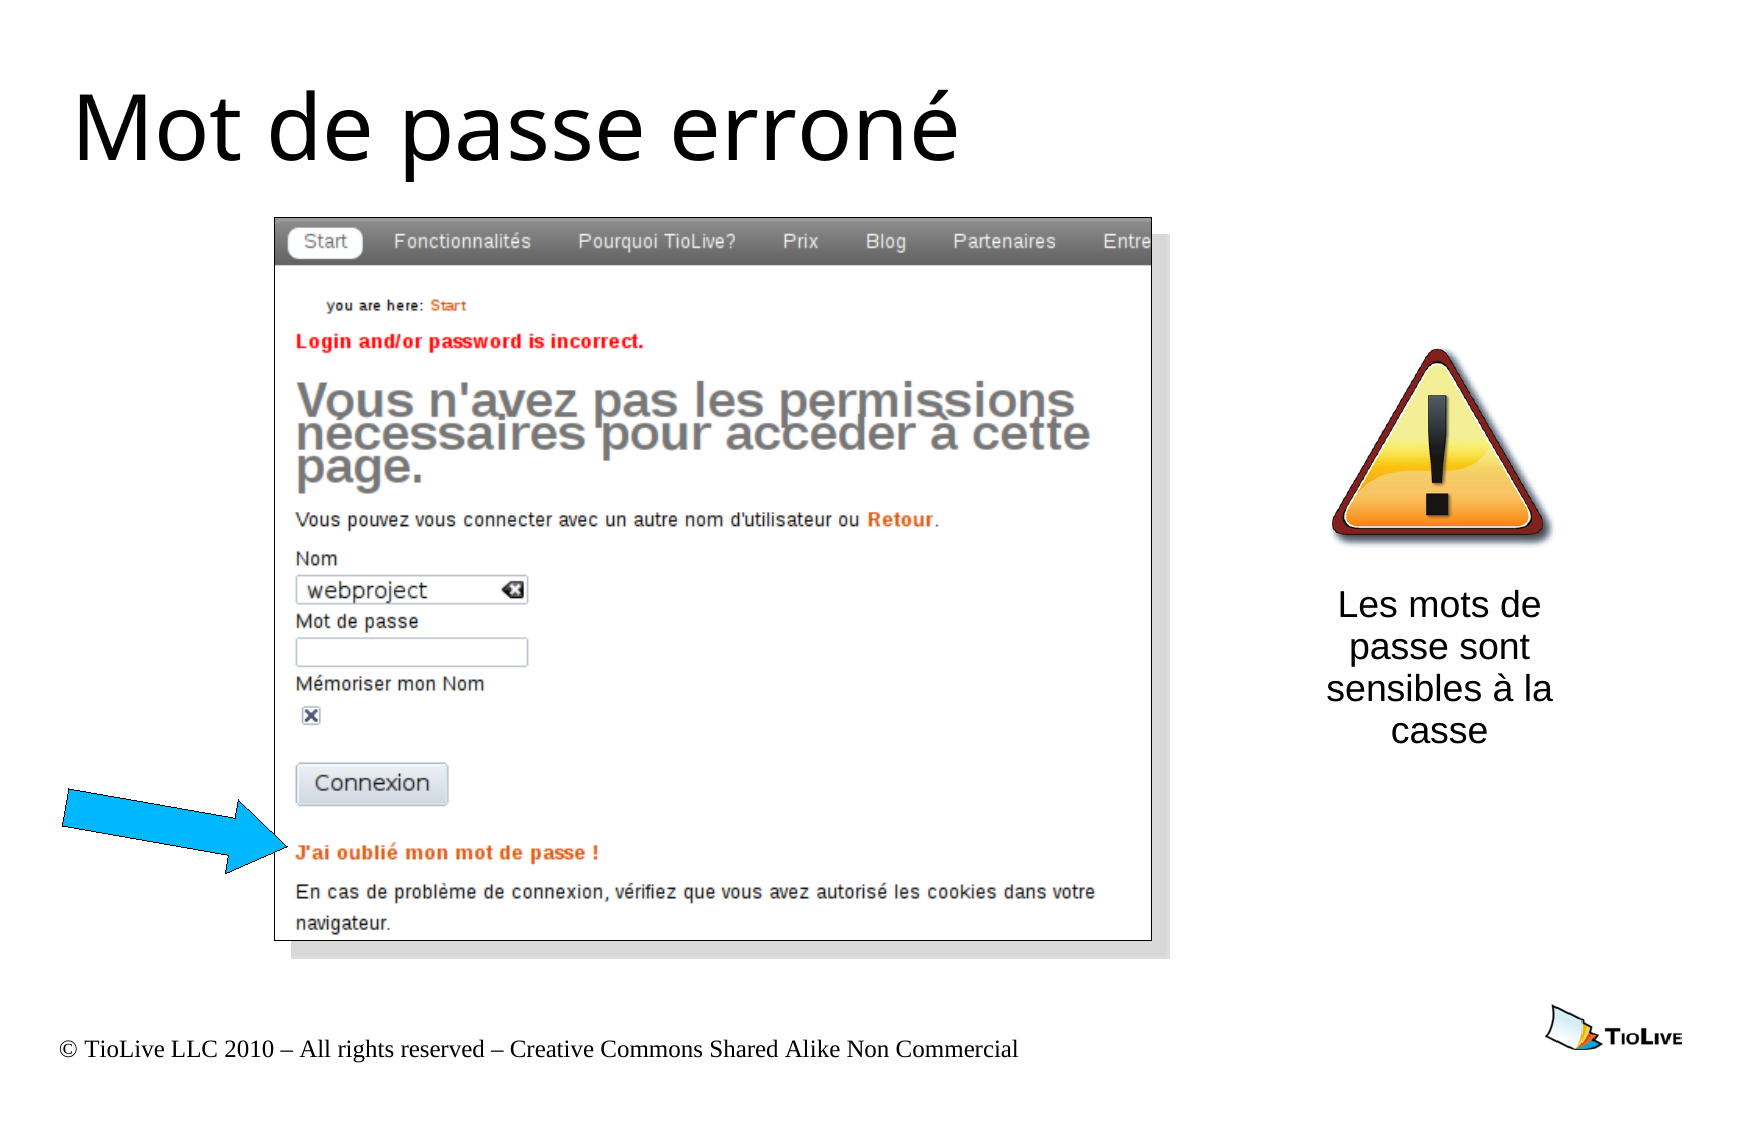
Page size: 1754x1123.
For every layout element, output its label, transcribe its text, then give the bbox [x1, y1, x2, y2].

picture [1325, 342, 1560, 551]
text_box Les mots de passe sont sensibles à la casse [1326, 583, 1567, 772]
picture [1545, 1004, 1682, 1050]
picture [274, 217, 1152, 941]
title Mot de passe erroné [71, 63, 1707, 187]
text_box [62, 788, 288, 874]
